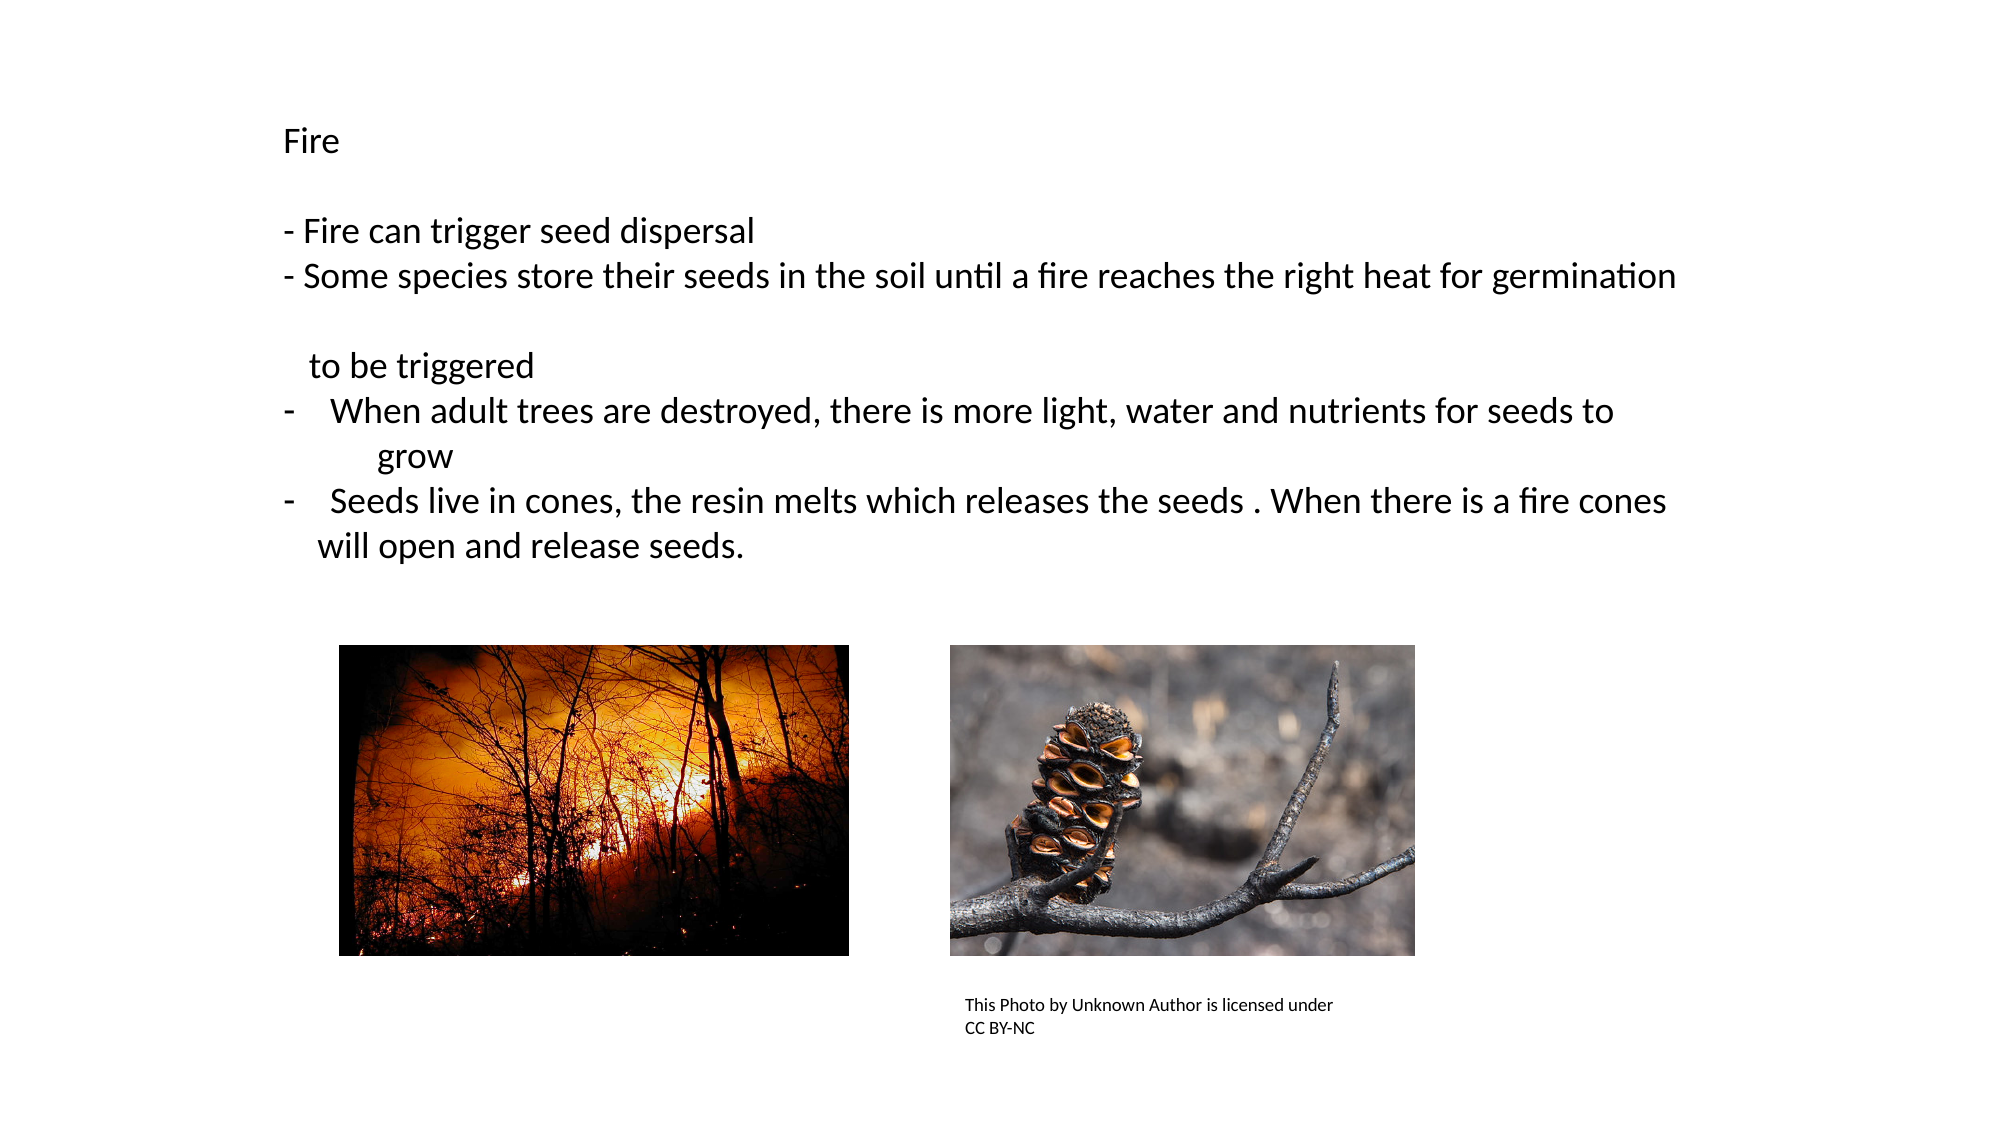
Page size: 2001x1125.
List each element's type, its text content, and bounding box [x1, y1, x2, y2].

picture [339, 645, 849, 956]
text_box This Photo by Unknown Author is licensed under CC BY-NC [950, 985, 1415, 1047]
picture [950, 645, 1415, 956]
text_box Fire - Fire can trigger seed dispersal - Some species store their seeds in the soil until a fire reaches the right heat for germination to be triggered When adult trees are destroyed, there is more light, water and nutrients for seeds to grow Seeds live in cones, the resin melts which releases the seeds . When there is a fire cones will open and release seeds. [268, 108, 1714, 533]
